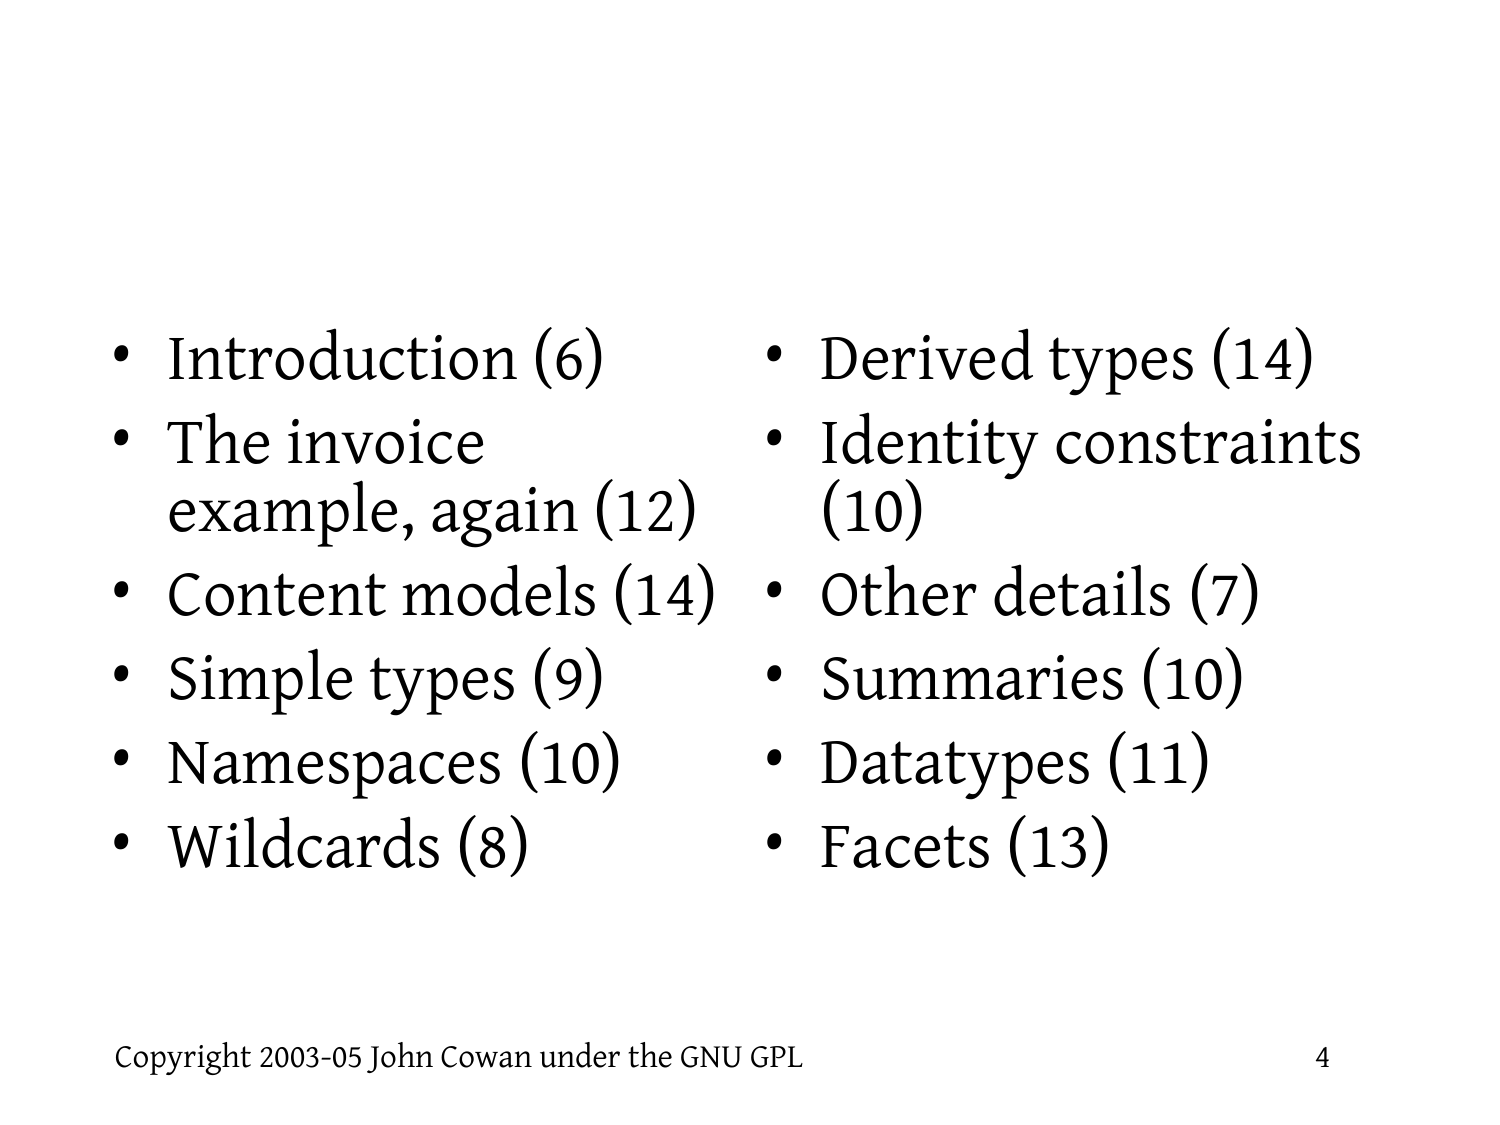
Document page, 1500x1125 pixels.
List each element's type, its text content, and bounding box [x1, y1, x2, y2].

list Derived types (14) Identity constraints (10) Other details (7) Summaries (10) Datatypes (11) Facets (13) [765, 324, 1388, 1000]
list Introduction (6) The invoice example, again (12) Content models (14) Simple types (9) Namespaces (10) Wildcards (8) [112, 324, 735, 1018]
